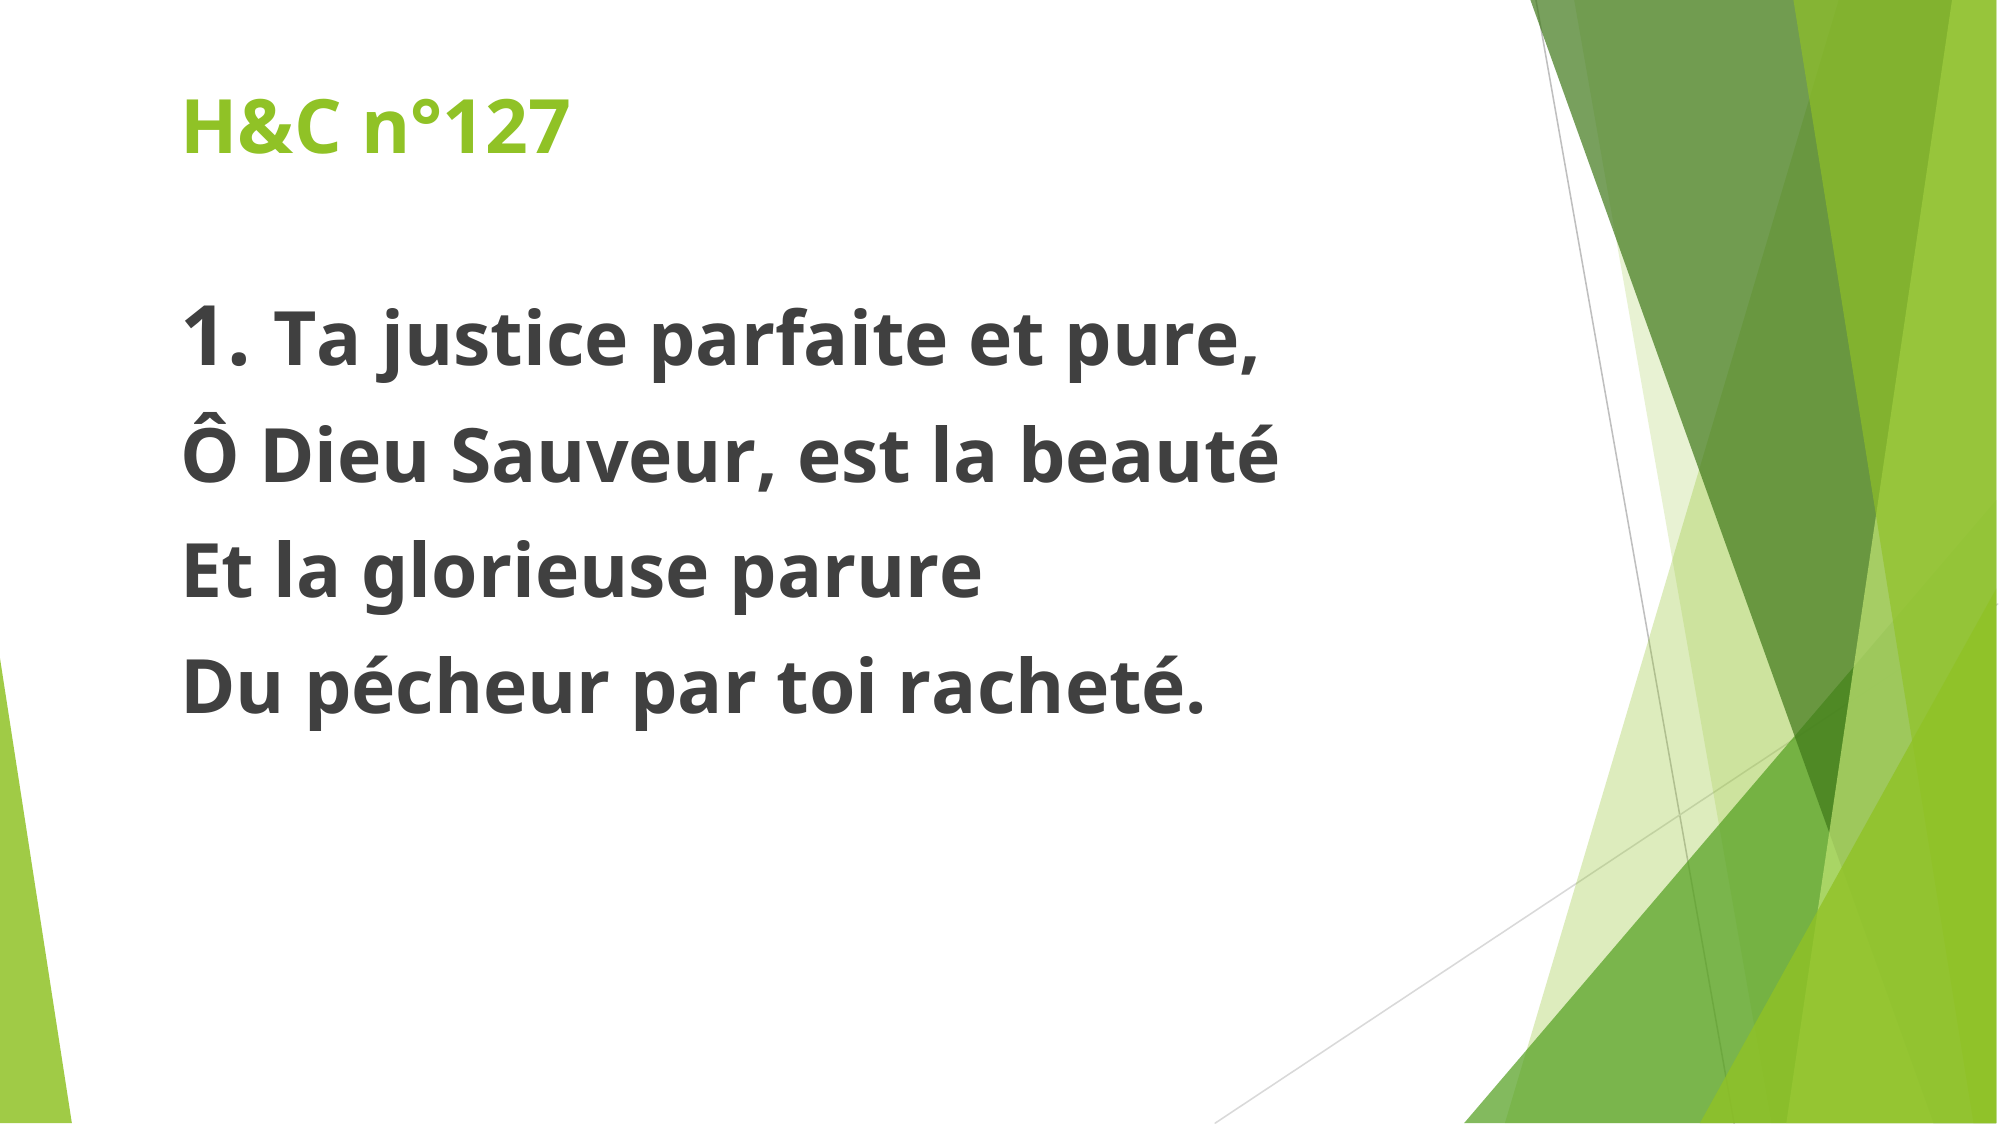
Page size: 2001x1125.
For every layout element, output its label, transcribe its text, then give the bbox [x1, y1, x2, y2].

text_box H&C n°127 [165, 70, 1522, 178]
text_box 1. Ta justice parfaite et pure, Ô Dieu Sauveur, est la beauté Et la glorieuse parure Du pécheur par toi racheté. [165, 259, 2001, 1037]
